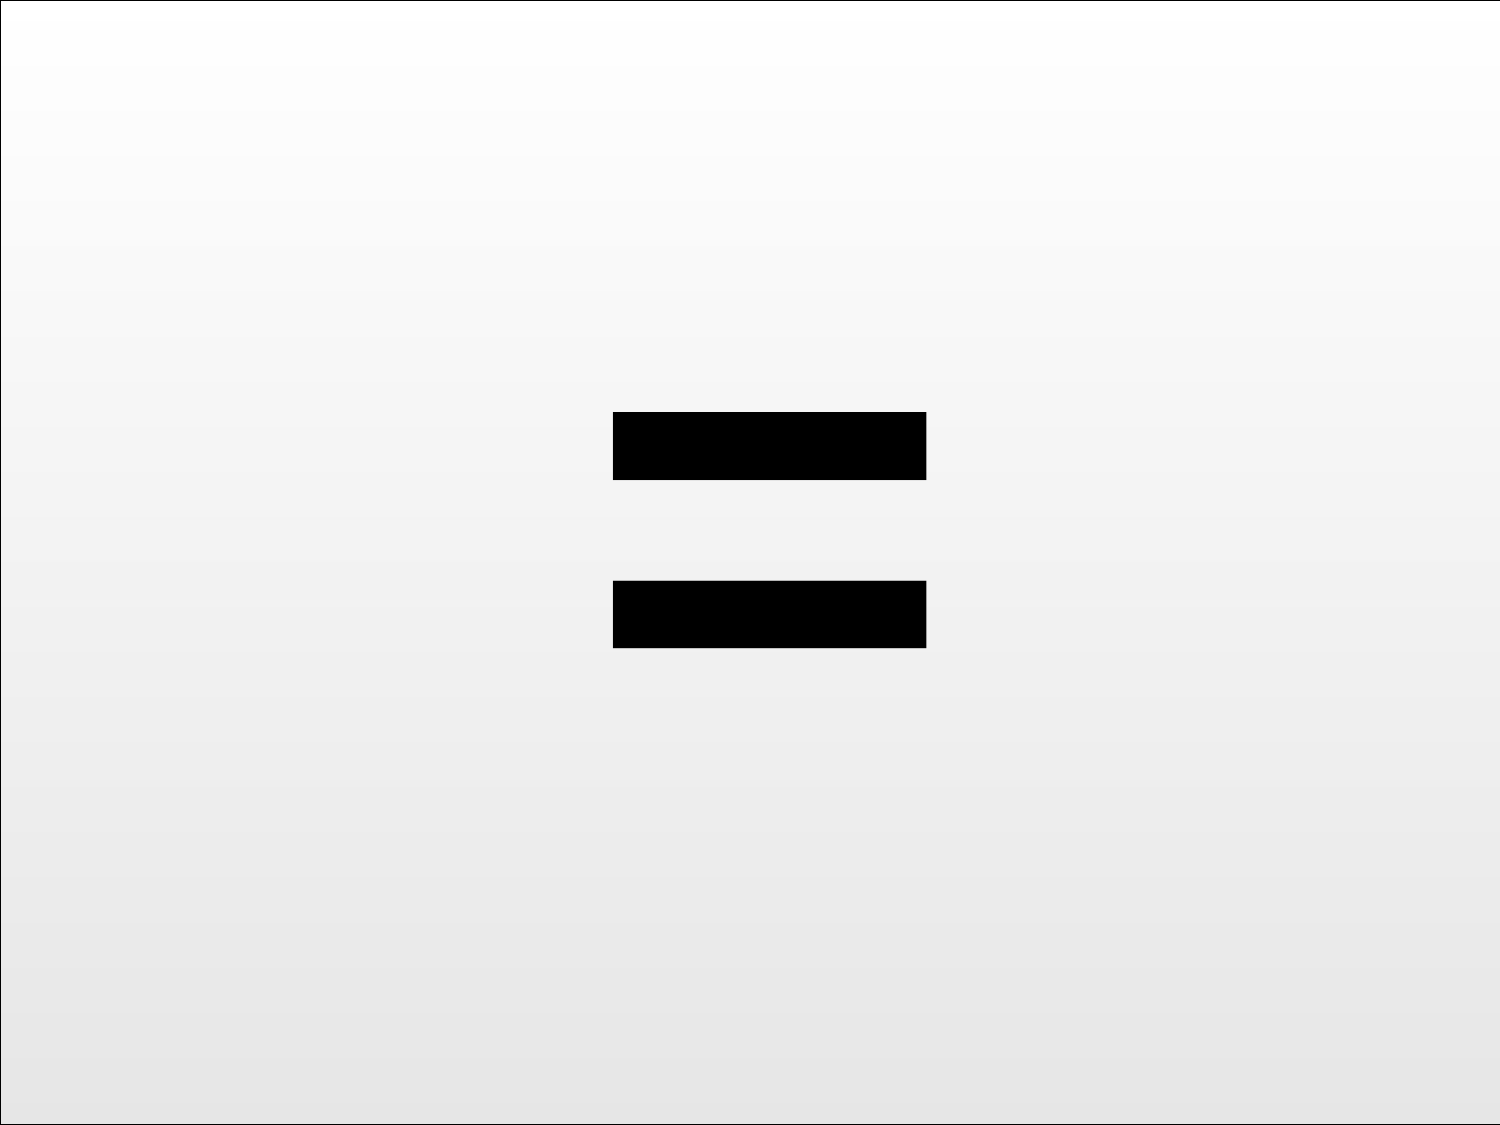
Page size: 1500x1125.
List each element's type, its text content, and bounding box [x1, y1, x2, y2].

text_box = [573, 164, 968, 879]
text_box [0, 0, 1500, 1125]
